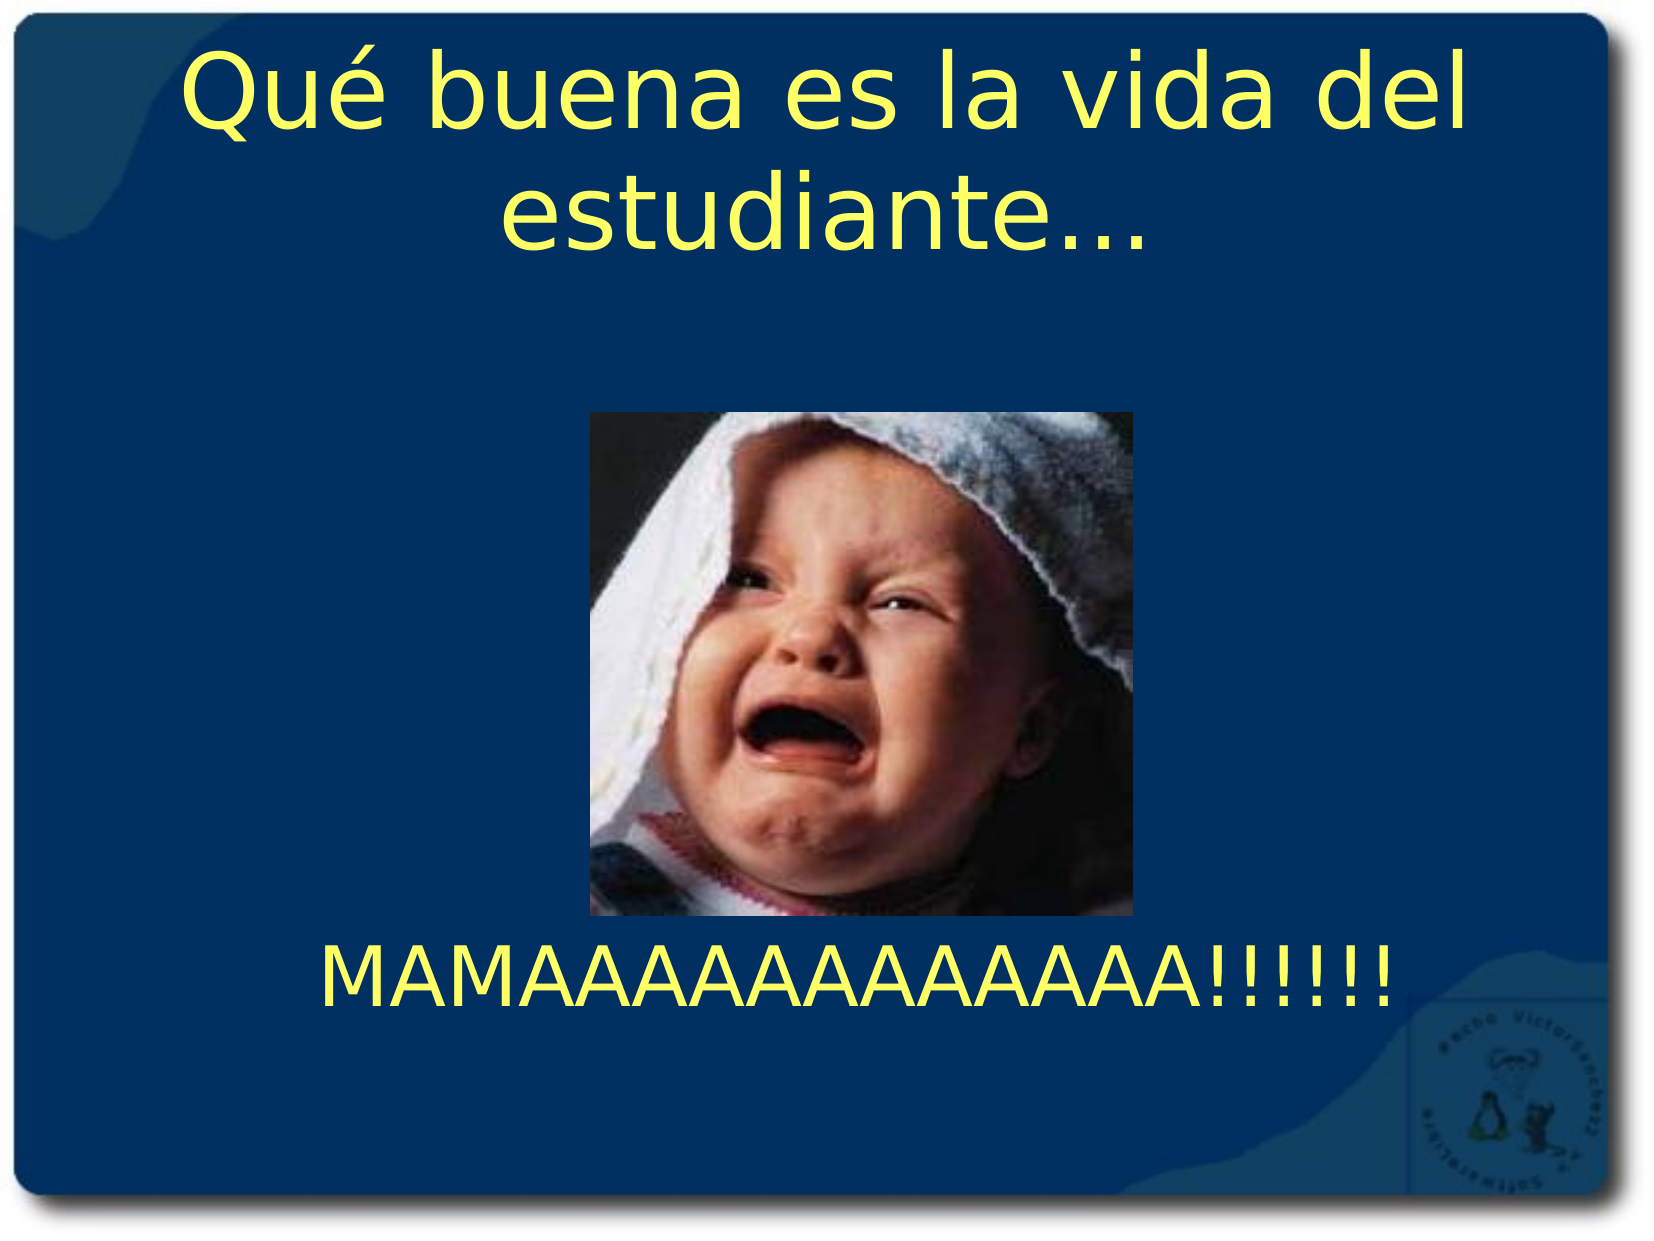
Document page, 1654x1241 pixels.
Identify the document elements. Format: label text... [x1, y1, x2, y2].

title Qué buena es la vida del estudiante... [82, 31, 1571, 275]
text_box MAMAAAAAAAAAAAA!!!!!! [302, 921, 1418, 1034]
picture [0, 0, 1654, 1241]
